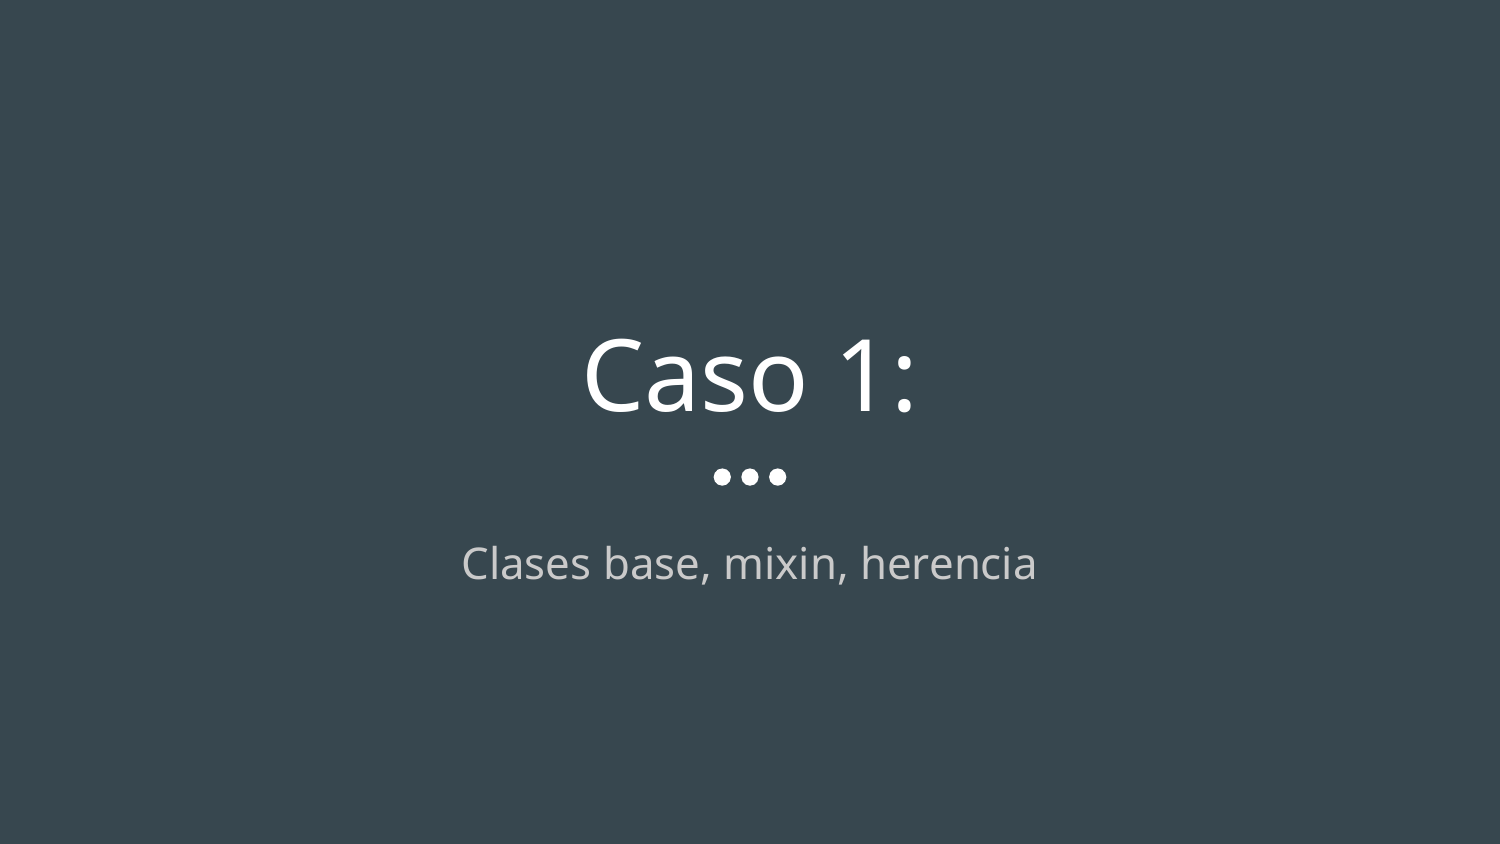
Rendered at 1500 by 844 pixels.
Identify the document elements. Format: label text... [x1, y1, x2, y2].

title Caso 1: [110, 162, 1390, 447]
subtitle Clases base, mixin, herencia [110, 520, 1390, 651]
